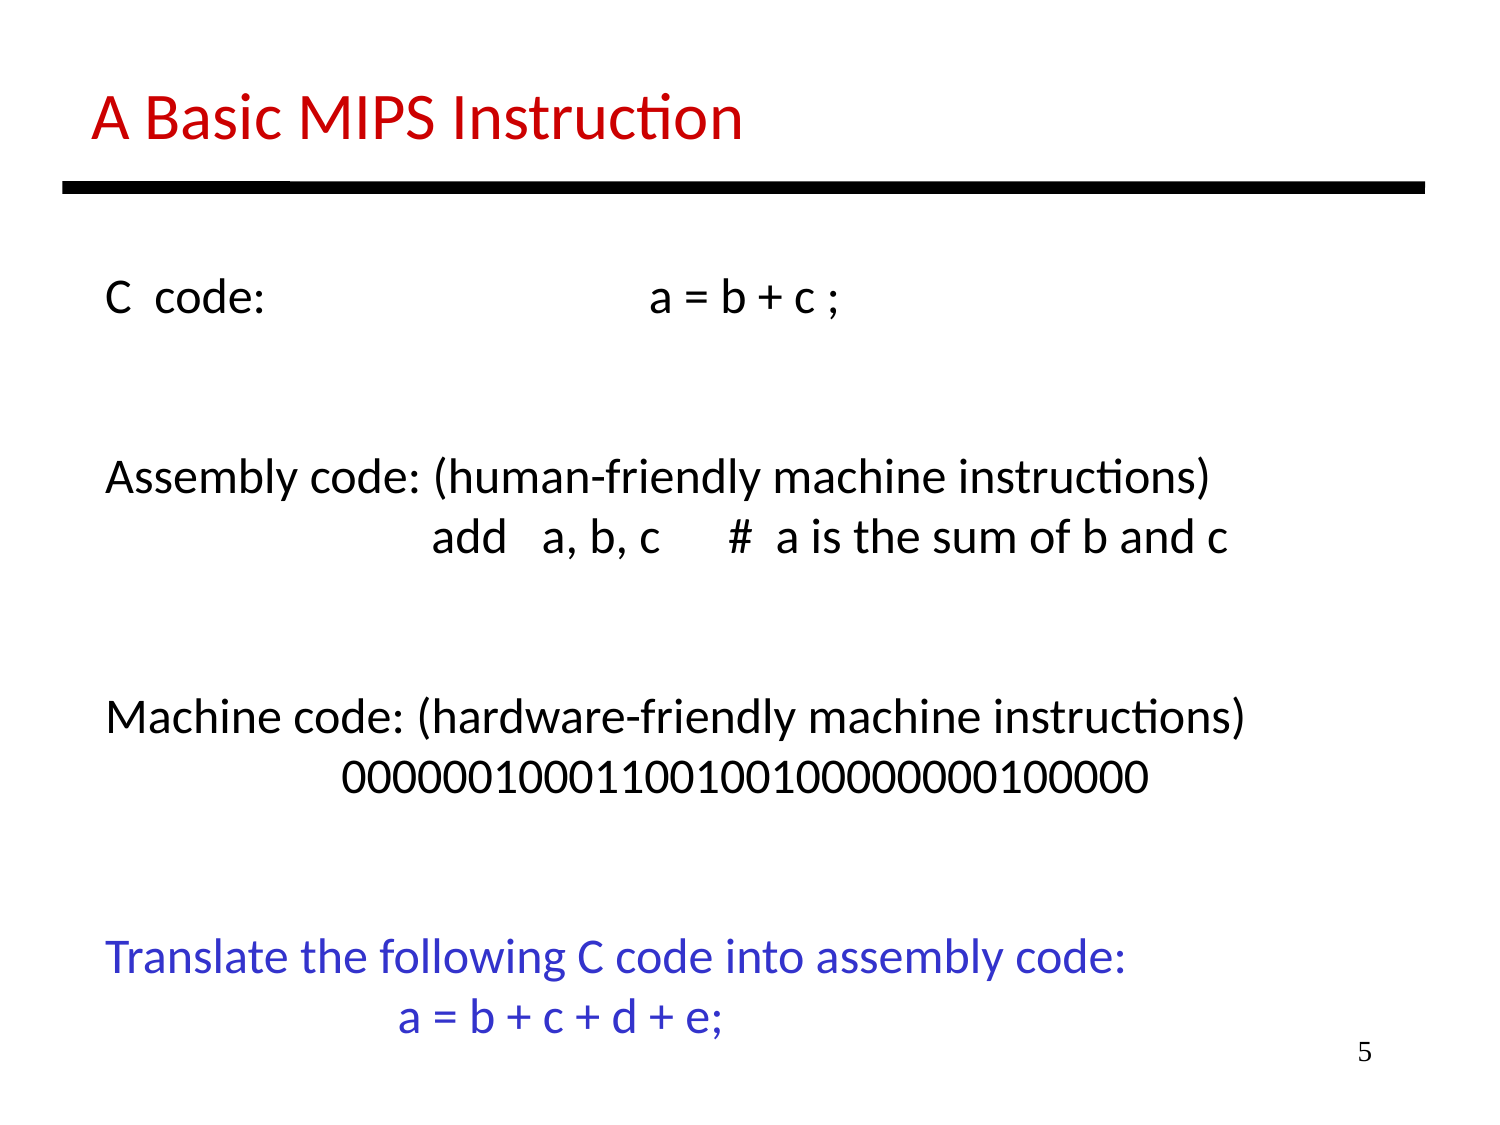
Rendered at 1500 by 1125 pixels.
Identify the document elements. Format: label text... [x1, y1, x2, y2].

text_box C code: a = b + c ; Assembly code: (human-friendly machine instructions) add a, b, c # a is the sum of b and c Machine code: (hardware-friendly machine instructions) 00000010001100100100000000100000 Translate the following C code into assembly code: a = b + c + d + e; [90, 256, 1262, 1052]
text_box A Basic MIPS Instruction [76, 65, 760, 160]
slide_number <number> [1074, 1025, 1388, 1100]
